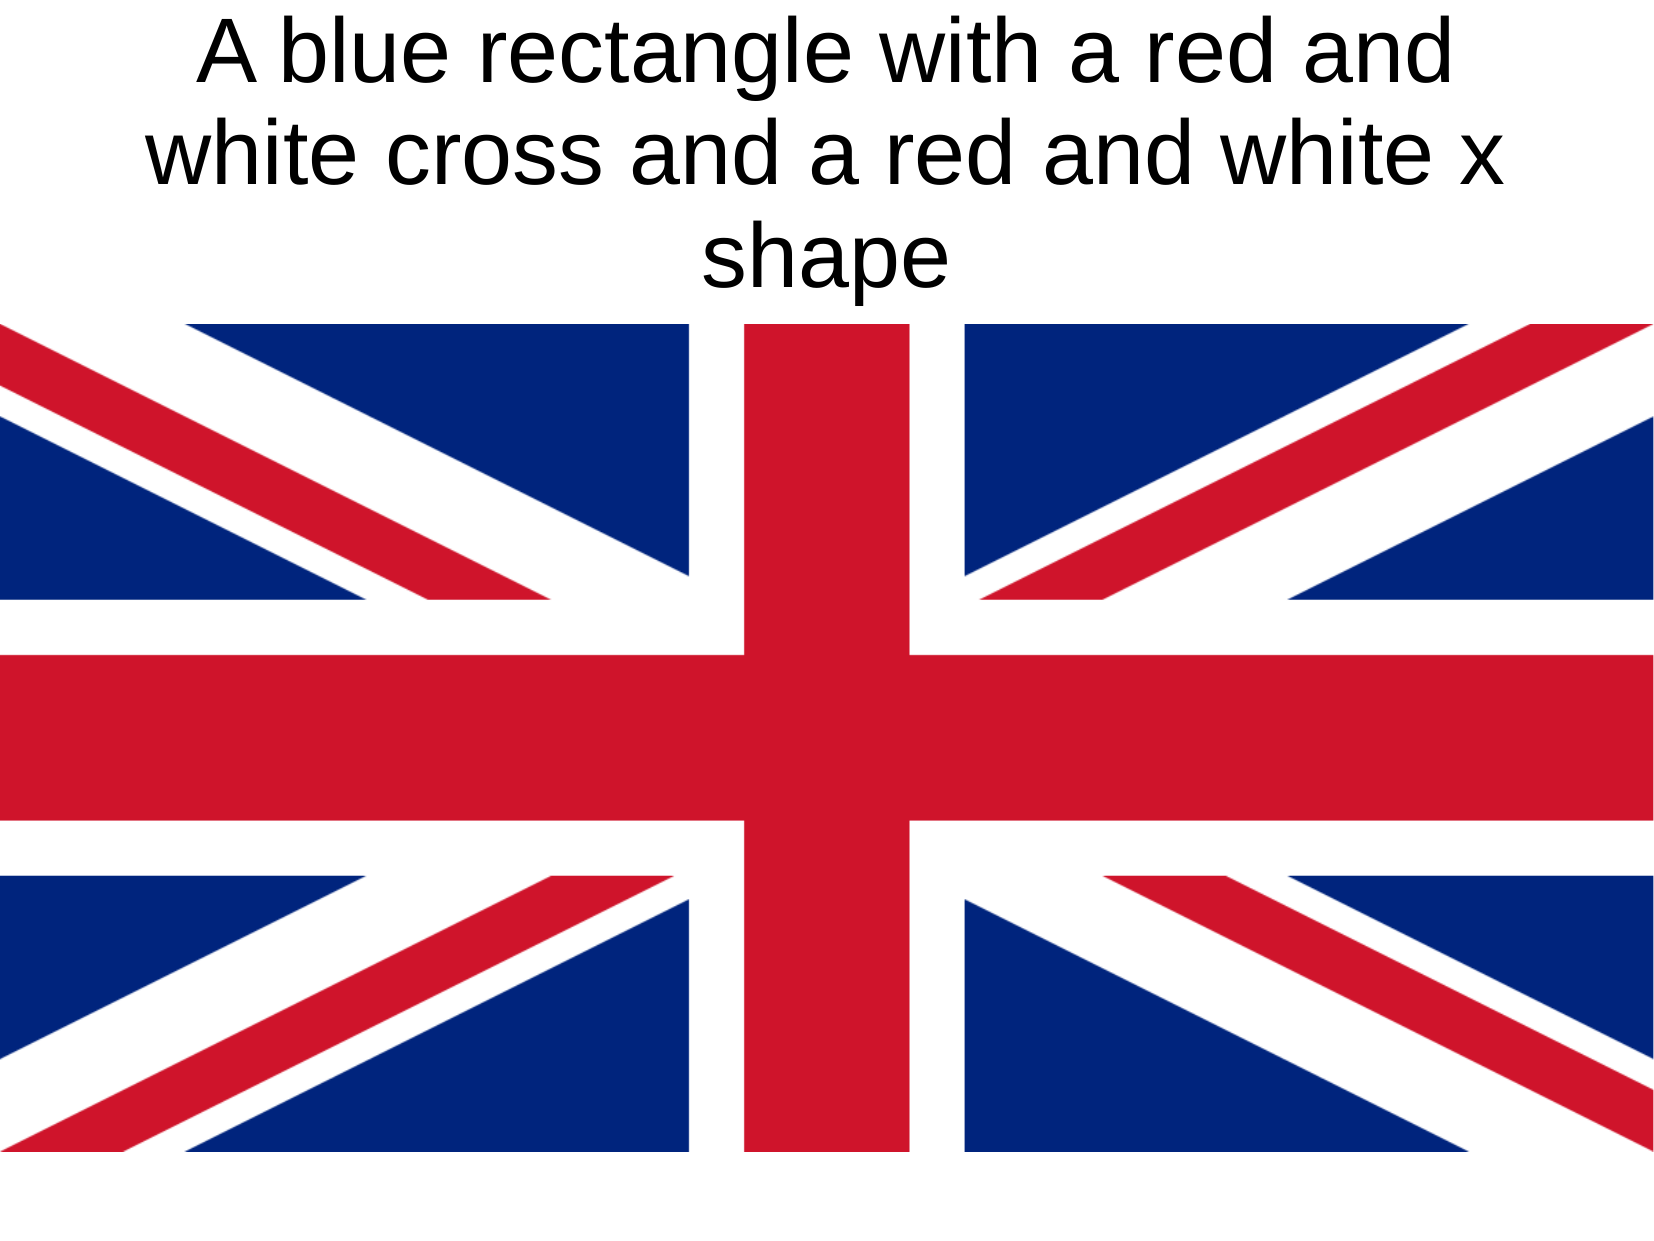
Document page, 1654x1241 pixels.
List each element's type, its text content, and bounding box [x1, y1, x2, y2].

picture [0, 324, 1654, 1152]
title A blue rectangle with a red and white cross and a red and white x shape [82, 0, 1571, 307]
